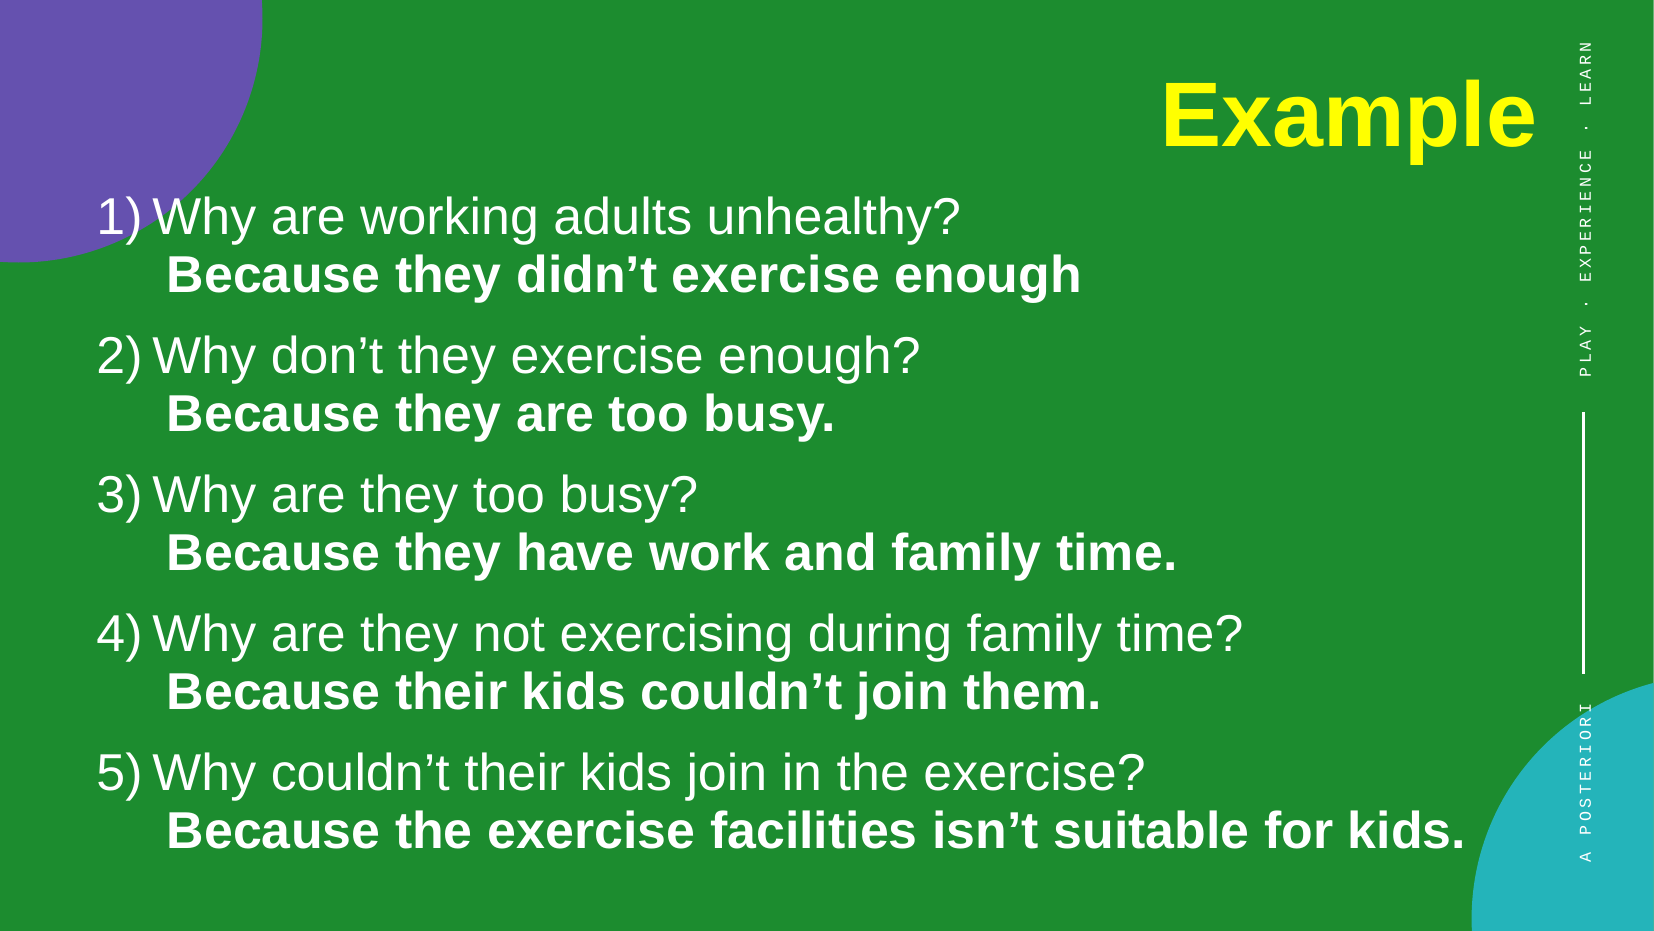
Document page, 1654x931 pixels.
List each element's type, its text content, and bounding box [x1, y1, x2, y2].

title Example [262, 37, 1538, 187]
list Why are working adults unhealthy? Because they didn’t exercise enough Why don’t they exercise enough? Because they are too busy. Why are they too busy? Because they have work and family time. Why are they not exercising during family time? Because their kids couldn’t join them. Why couldn’t their kids join in the exercise? Because the exercise facilities isn’t suitable for kids. [82, 187, 1571, 863]
